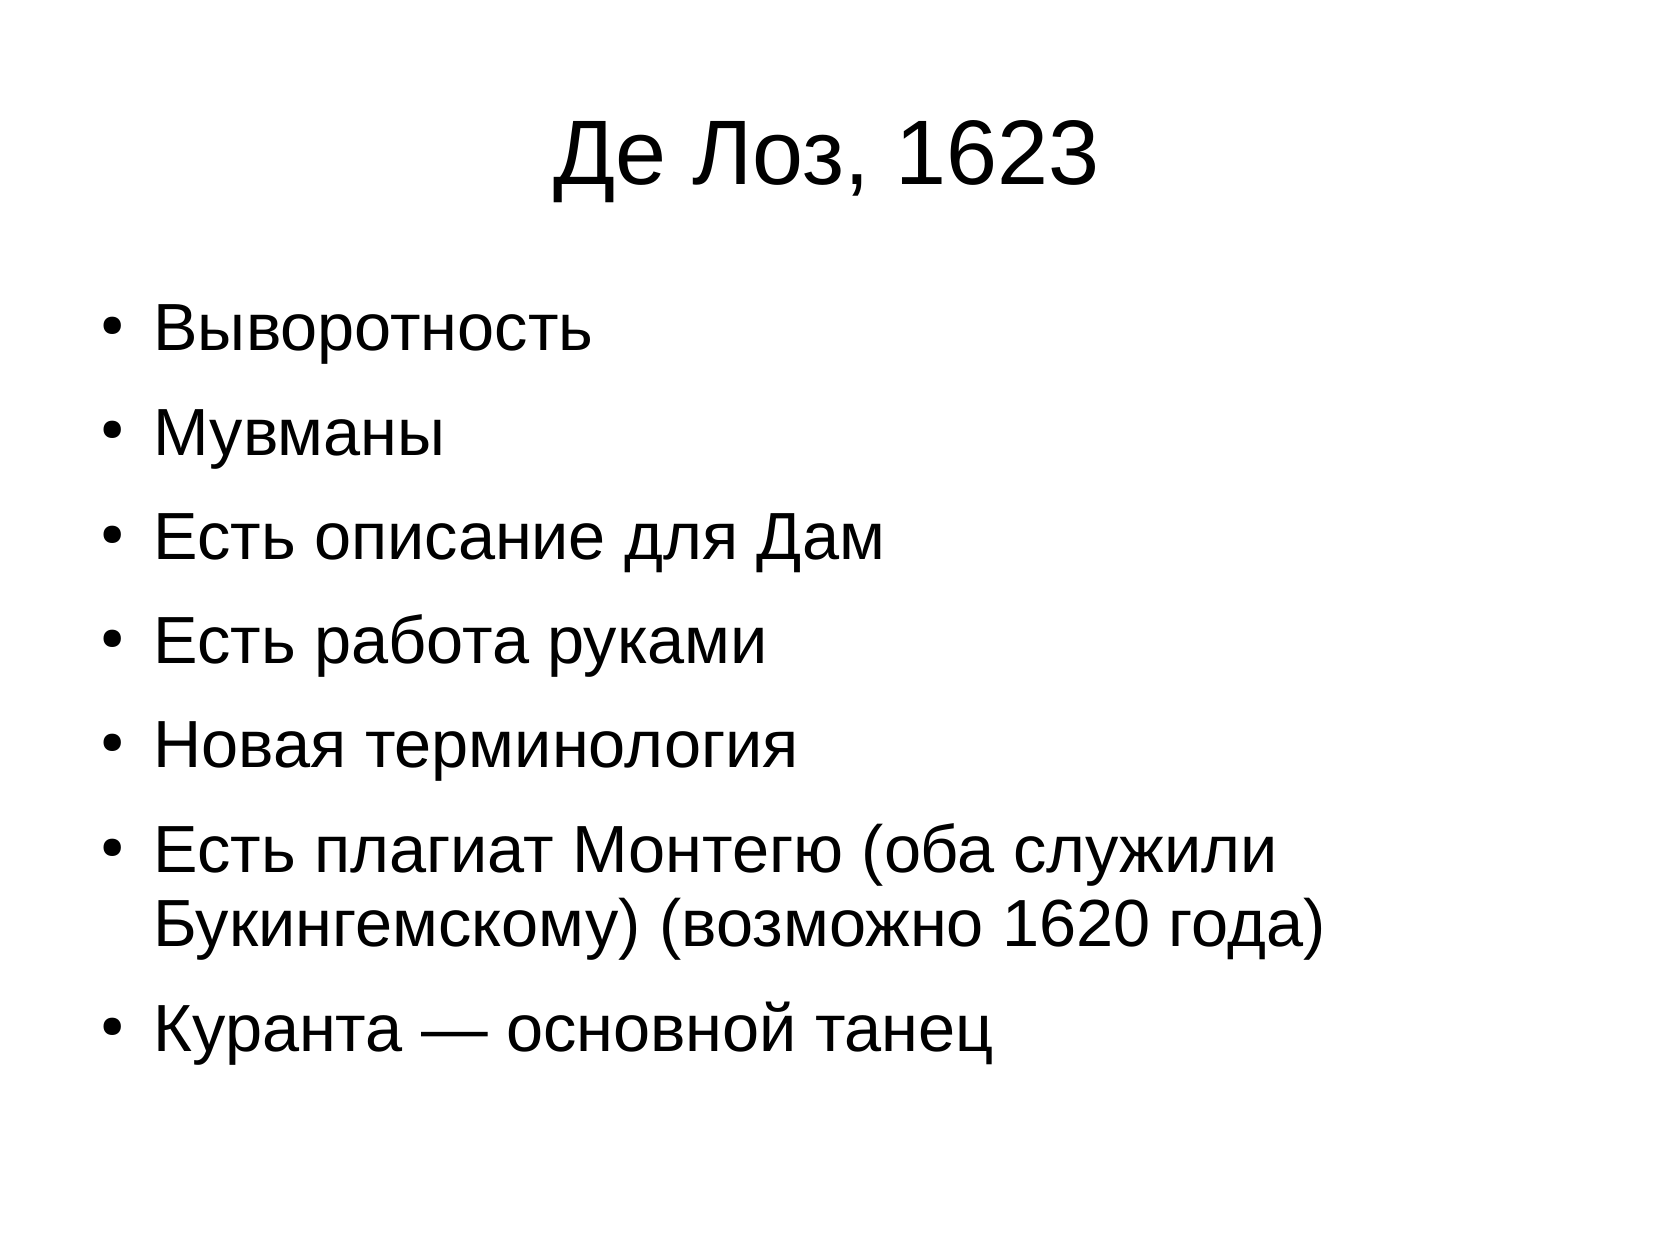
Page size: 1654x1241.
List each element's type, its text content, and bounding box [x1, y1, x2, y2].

list Выворотность Мувманы Есть описание для Дам Есть работа руками Новая терминология Есть плагиат Монтегю (оба служили Букингемскому) (возможно 1620 года) Куранта — основной танец [82, 290, 1571, 1205]
title Де Лоз, 1623 [82, 49, 1571, 257]
